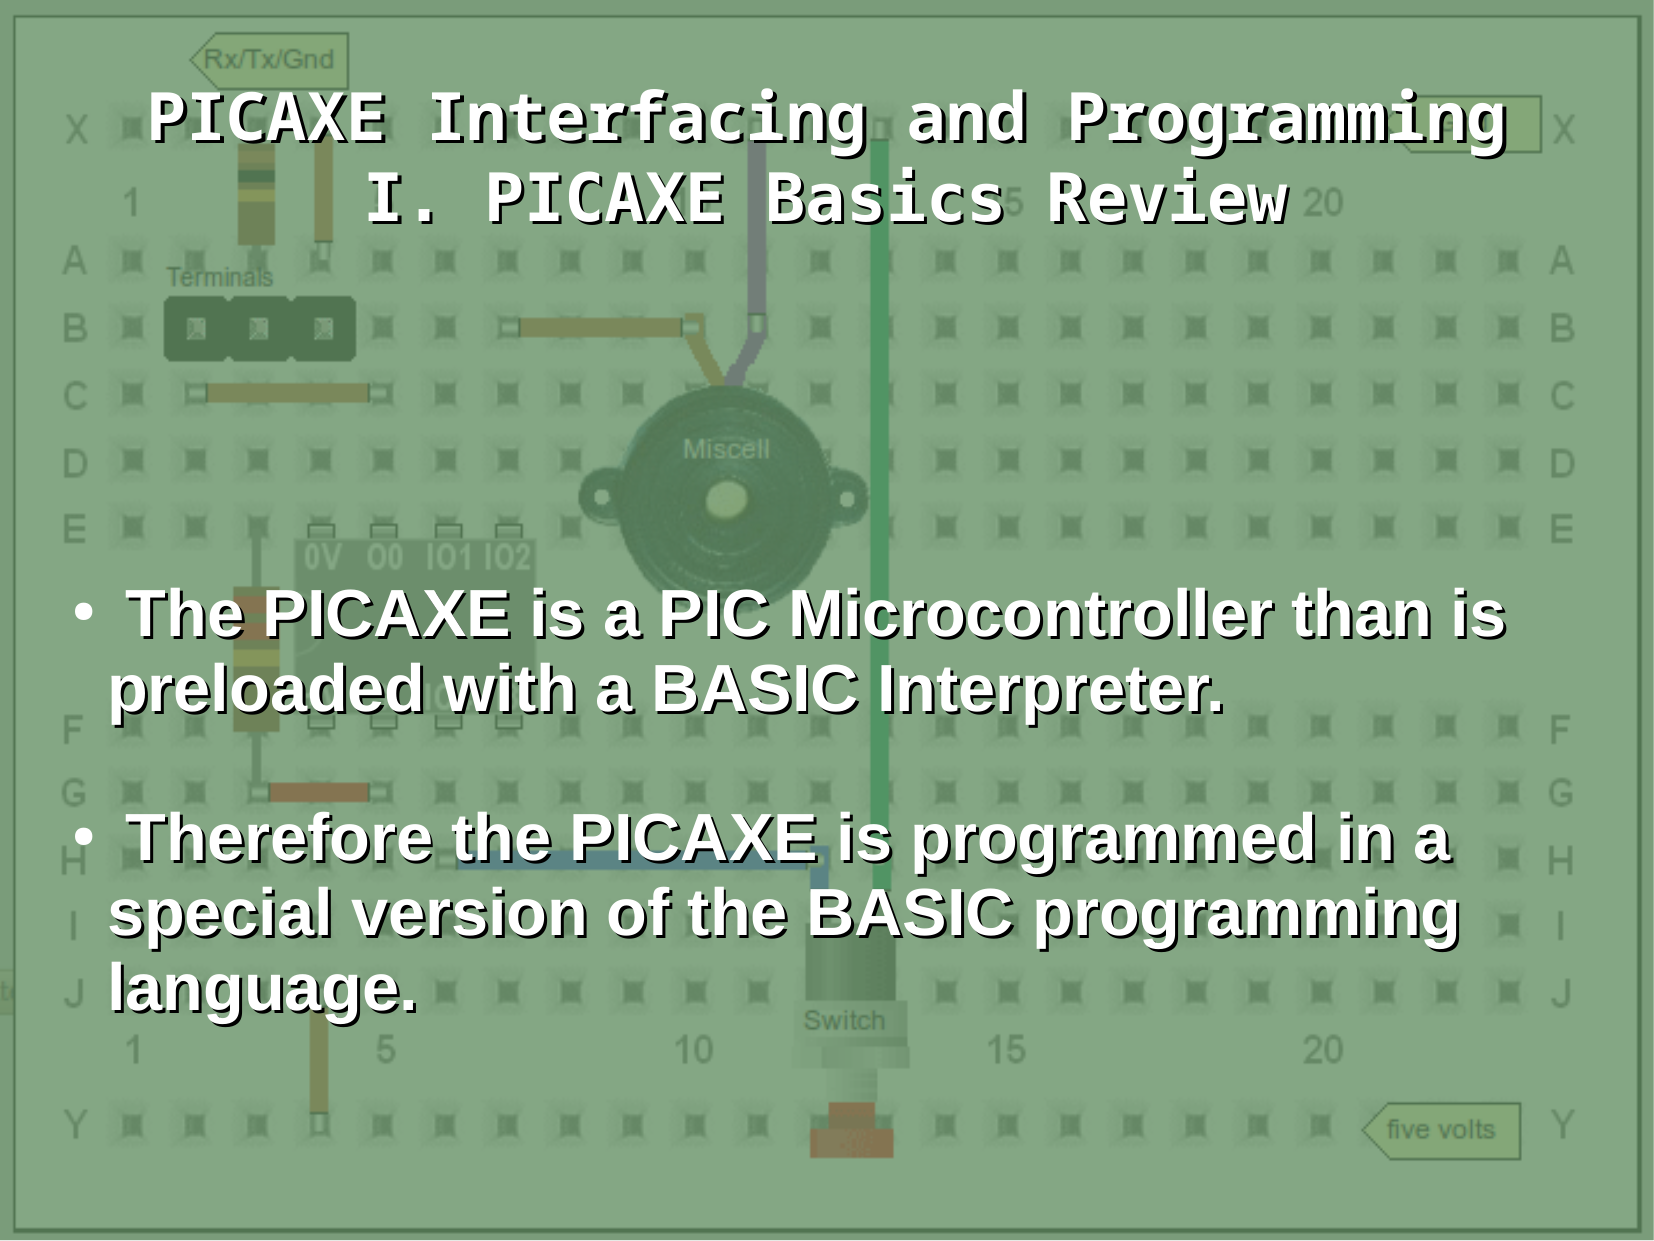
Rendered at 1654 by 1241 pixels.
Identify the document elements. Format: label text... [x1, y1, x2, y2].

text_box The PICAXE is a PIC Microcontroller than is preloaded with a BASIC Interpreter. Therefore the PICAXE is programmed in a special version of the BASIC programming language. [71, 304, 1561, 1180]
picture [0, 0, 1654, 1241]
title PICAXE Interfacing and Programming I. PICAXE Basics Review [82, 37, 1571, 269]
